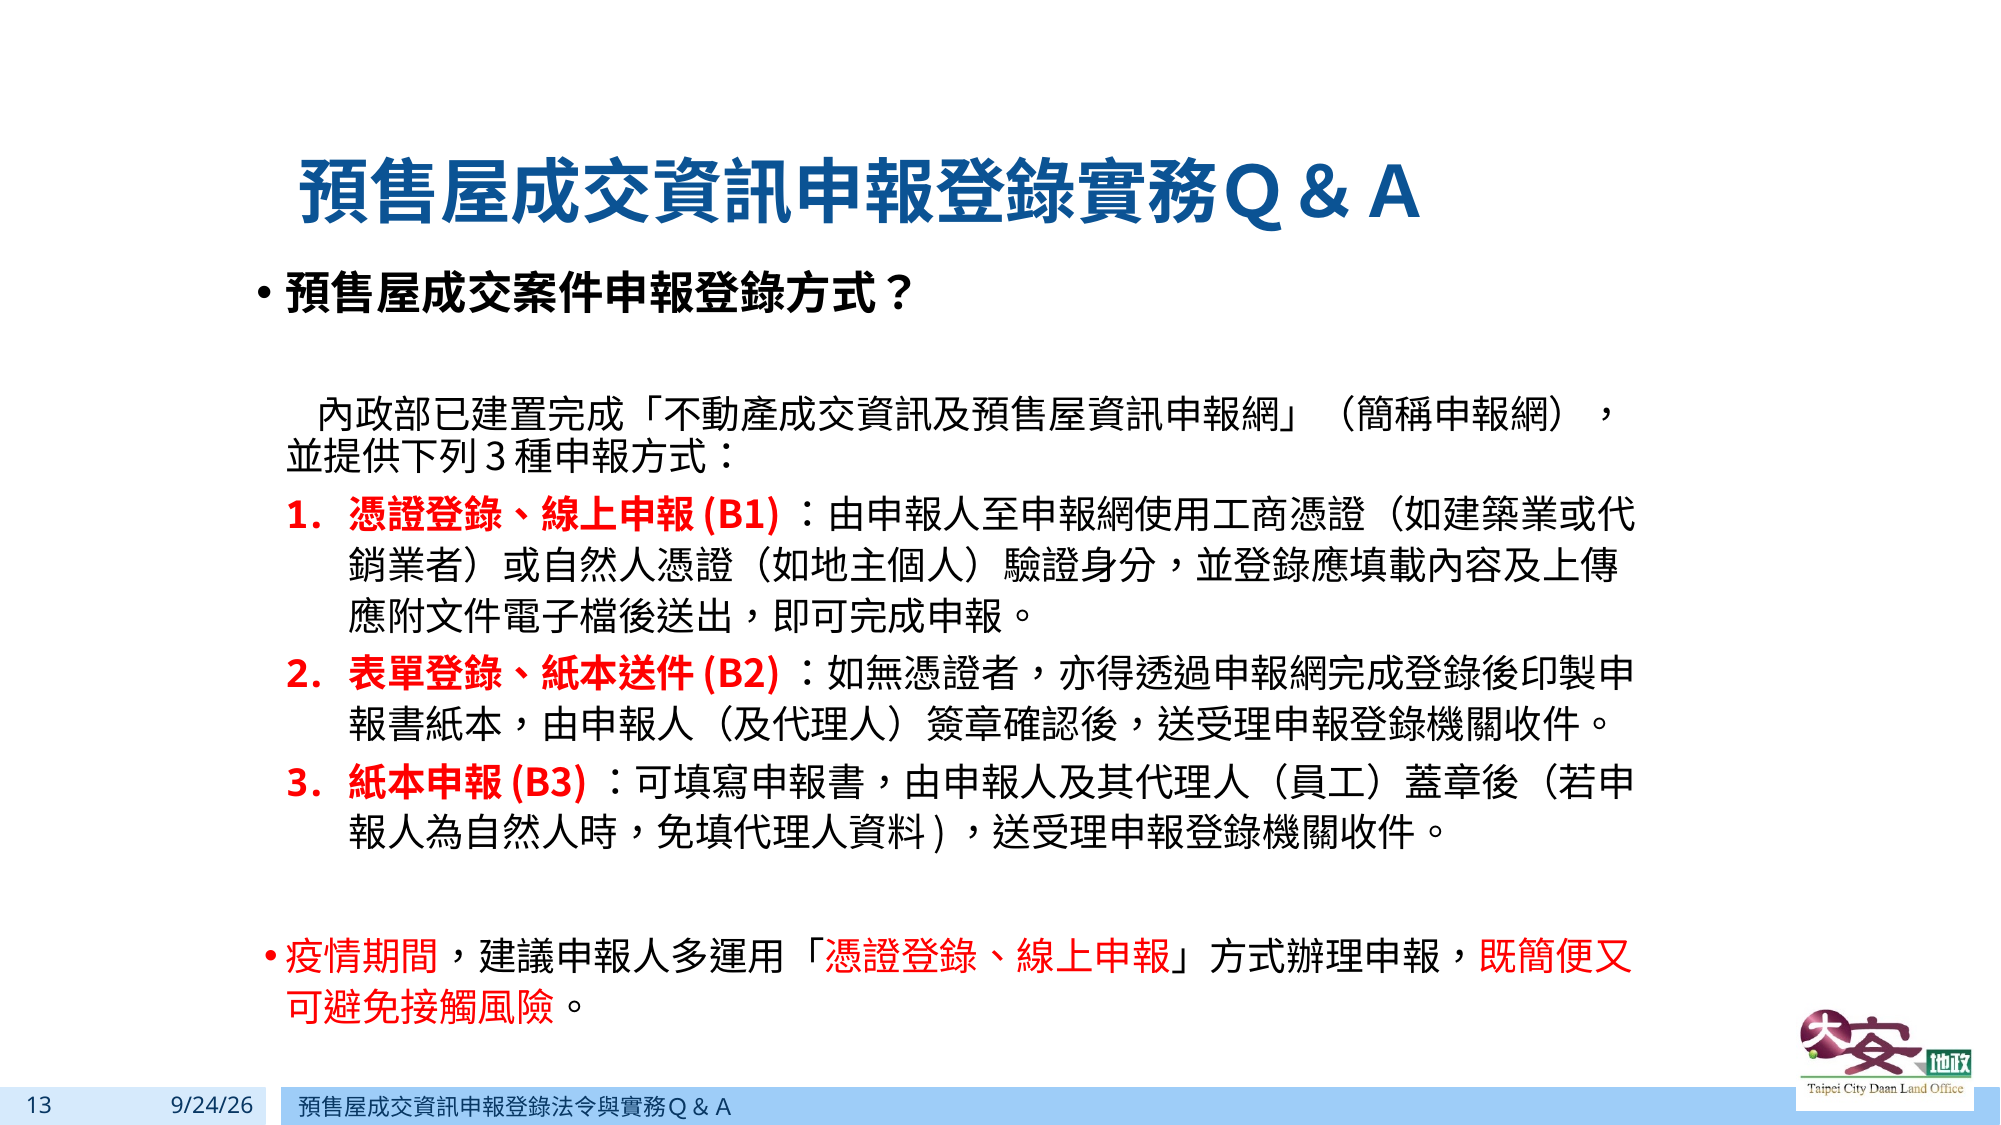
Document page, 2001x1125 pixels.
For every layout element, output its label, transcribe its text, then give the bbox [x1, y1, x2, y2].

slide_number <編號> [0, 1087, 68, 1125]
slide_number 10/21/21 [74, 1087, 269, 1125]
footer 預售屋成交資訊申報登錄法令與實務Ｑ＆Ａ [284, 1087, 1785, 1125]
title 預售屋成交資訊申報登錄實務Ｑ＆Ａ [231, 45, 1769, 240]
picture [1796, 992, 1974, 1111]
list 預售屋成交案件申報登錄方式？ 內政部已建置完成「不動產成交資訊及預售屋資訊申報網」（簡稱申報網），並提供下列3種申報方式： 憑證登錄、線上申報(B1)：由申報人至申報網使用工商憑證（如建築業或代銷業者）或自然人憑證（如地主個人）驗證身分，並登錄應填載內容及上傳應附文件電子檔後送出，即可完成申報。 表單登錄、紙本送件(B2)：如無憑證者，亦得透過申報網完成登錄後印製申報書紙本，由申報人（及代理人）簽章確認後，送受理申報登錄機關收件。 紙本申報(B3)：可填寫申報書，由申報人及其代理人（員工）蓋章後（若申報人為自然人時，免填代理人資料)，送受理申報登錄機關收件。 疫情期間，建議申報人多運用「憑證登錄、線上申報」方式辦理申報，既簡便又可避免接觸風險。 [231, 256, 1655, 1050]
